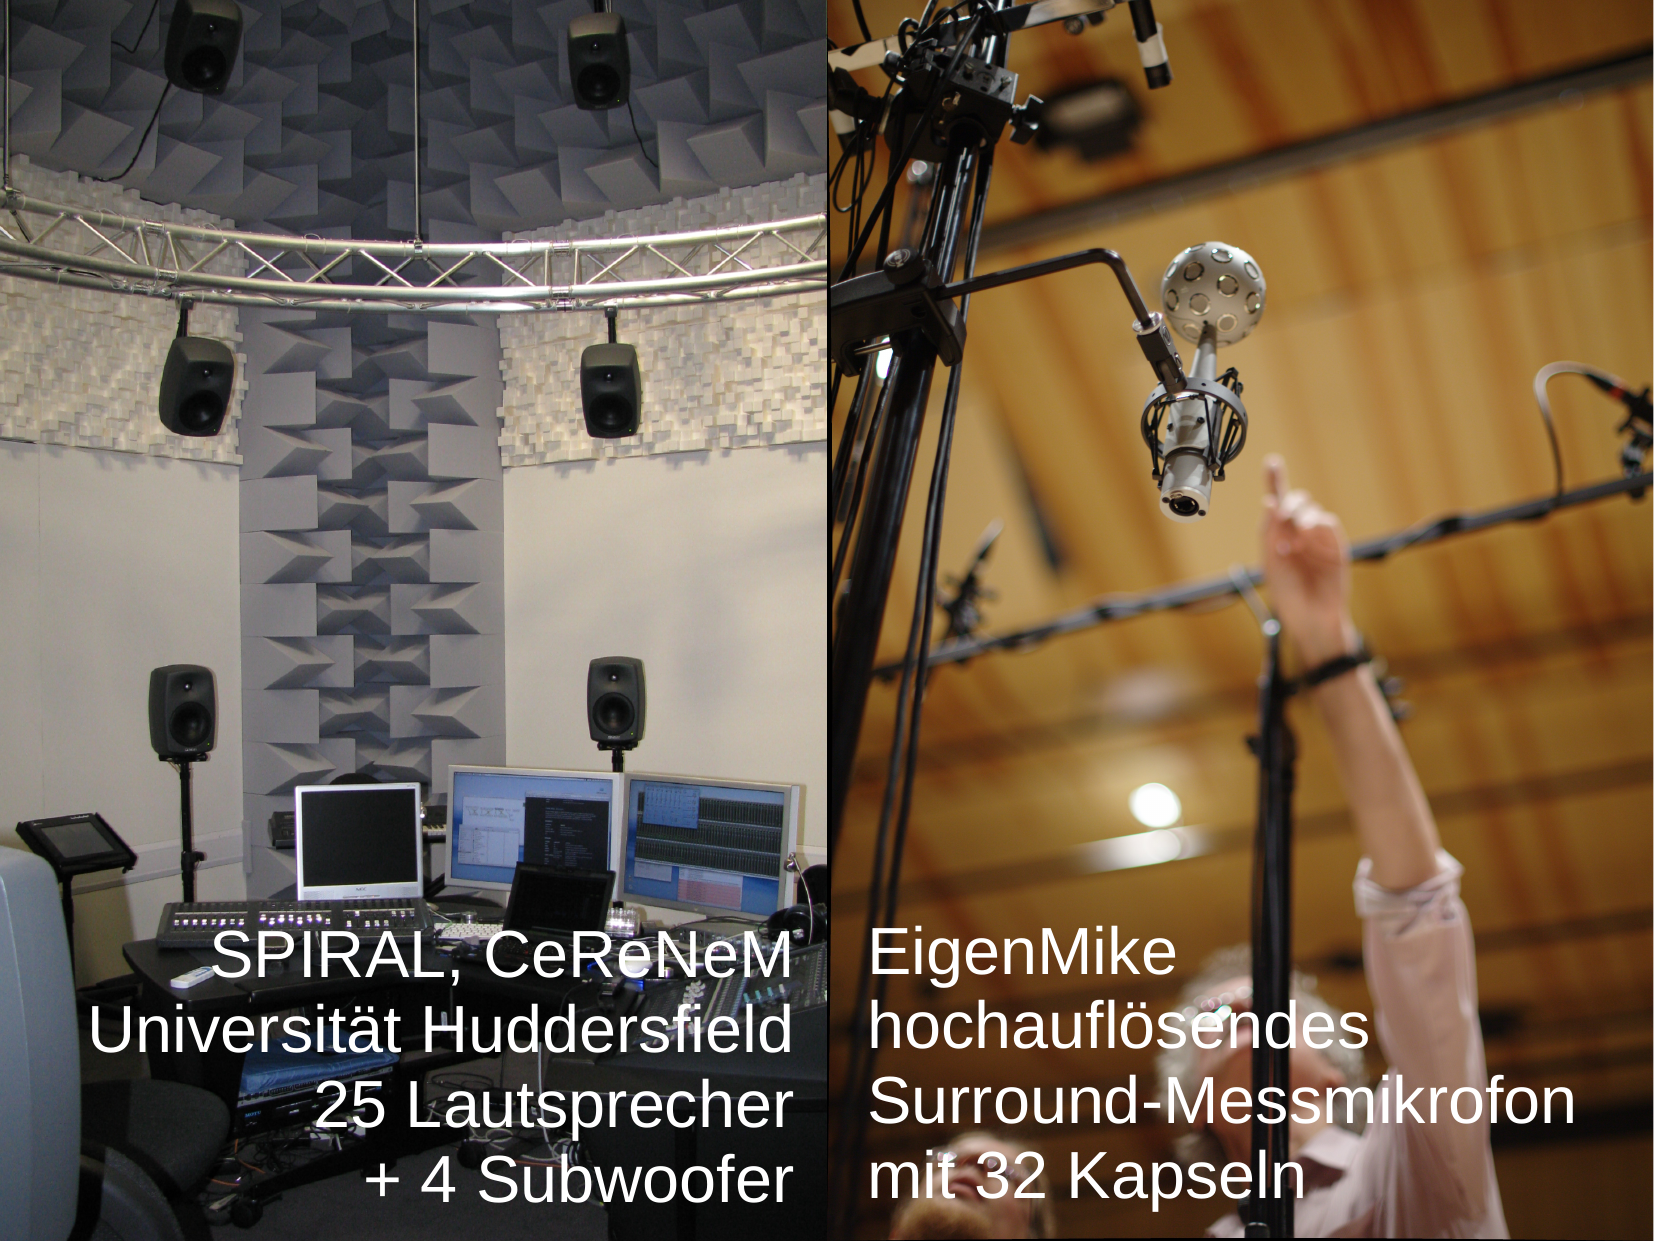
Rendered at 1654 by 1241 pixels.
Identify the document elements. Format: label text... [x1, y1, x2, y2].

picture [0, 0, 1654, 1241]
text_box SPIRAL, CeReNeM Universität Huddersfield 25 Lautsprecher + 4 Subwoofer [30, 914, 796, 1219]
text_box EigenMike hochauflösendes Surround-Messmikrofon mit 32 Kapseln [867, 911, 1633, 1216]
